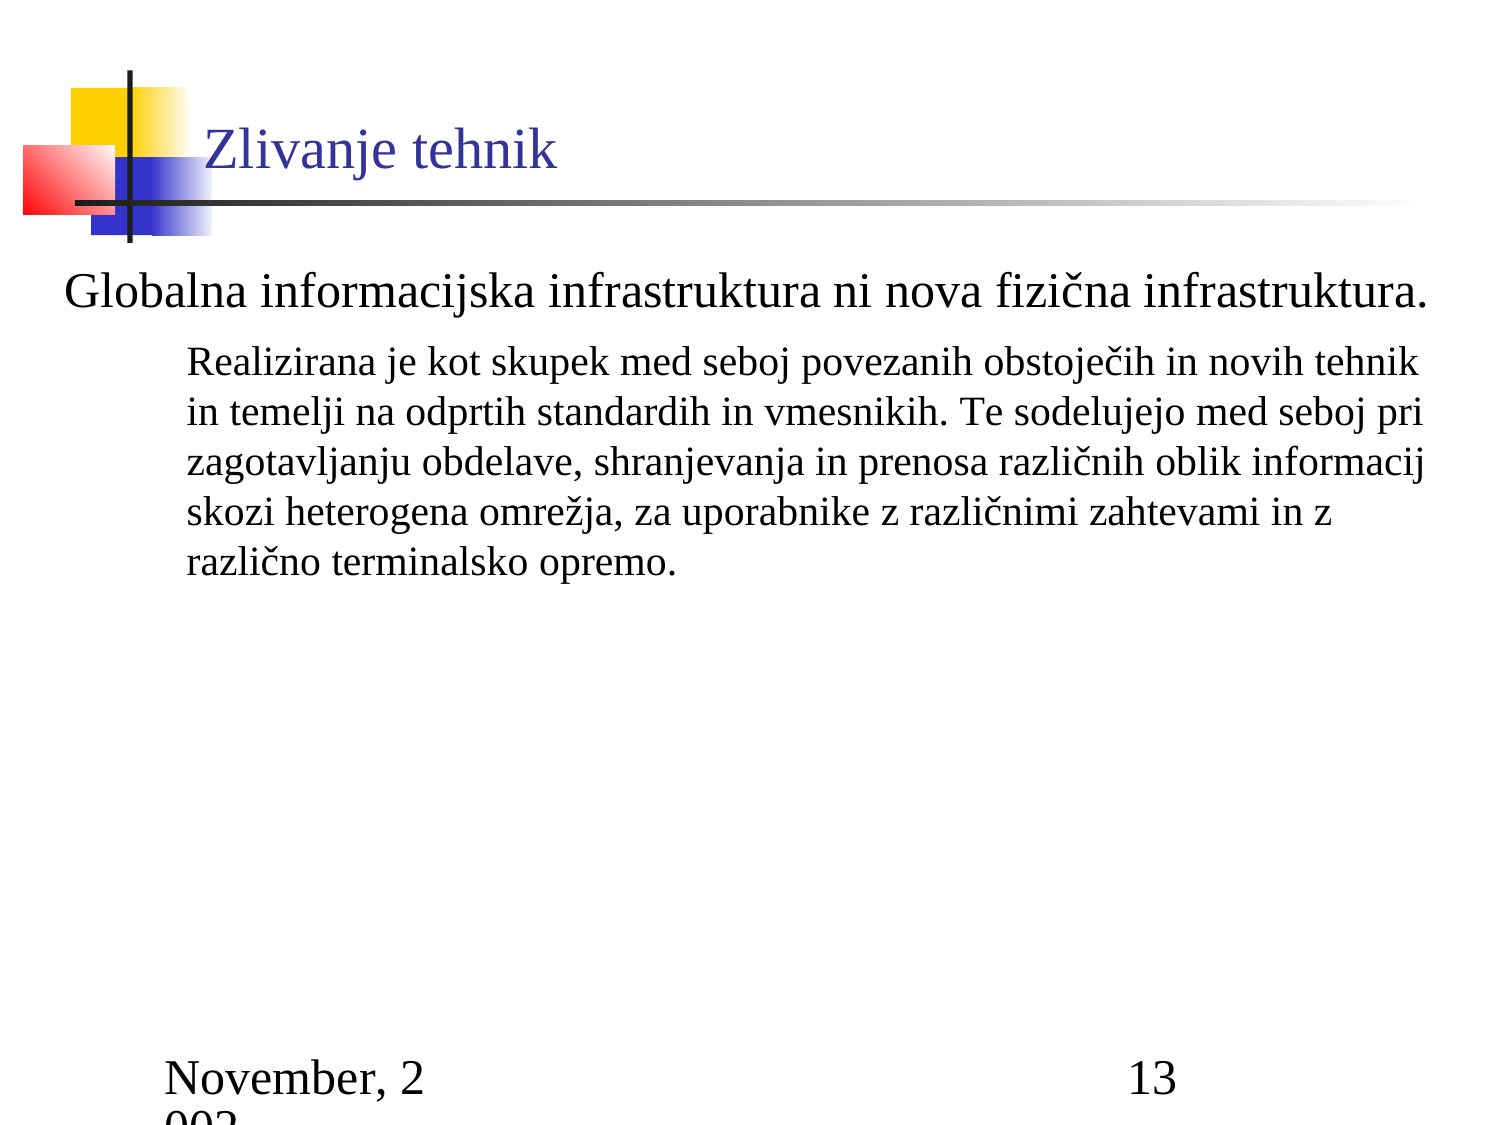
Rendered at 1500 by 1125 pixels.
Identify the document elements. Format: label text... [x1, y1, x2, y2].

list Globalna informacijska infrastruktura ni nova fizična infrastruktura. Realizirana je kot skupek med seboj povezanih obstoječih in novih tehnik in temelji na odprtih standardih in vmesnikih. Te sodelujejo med seboj pri zagotavljanju obdelave, shranjevanja in prenosa različnih oblik informacij skozi heterogena omrežja, za uporabnike z različnimi zahtevami in z različno terminalsko opremo. [50, 249, 1469, 1007]
title Zlivanje tehnik [188, 101, 1468, 188]
